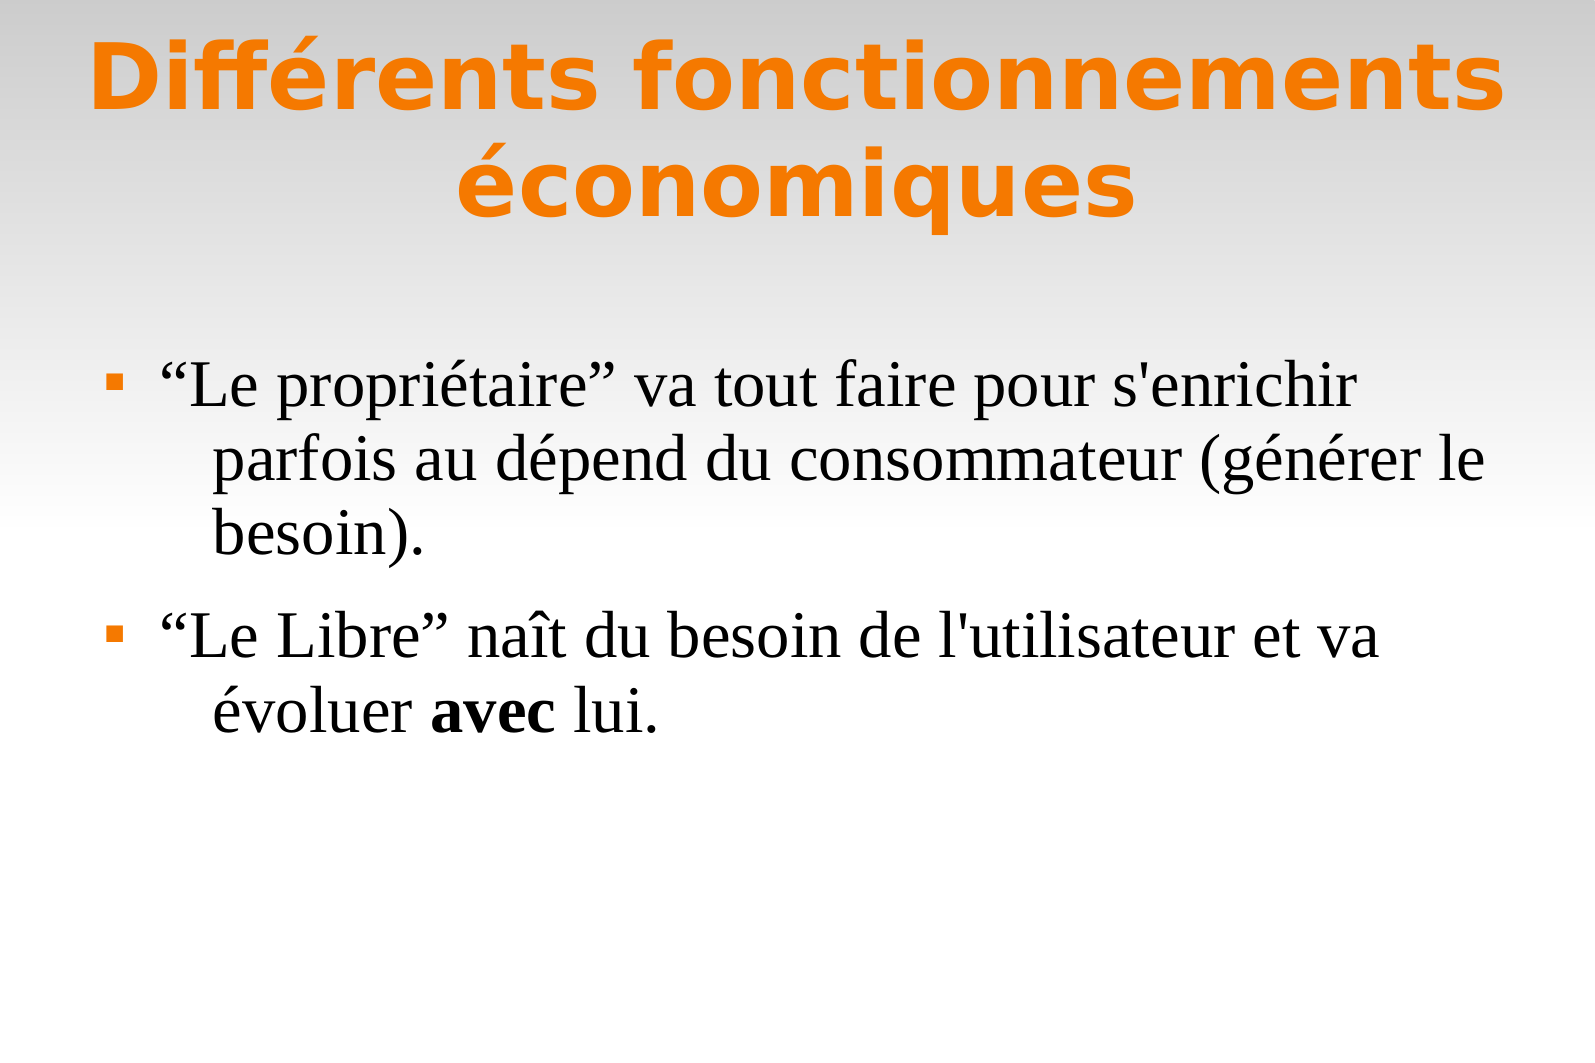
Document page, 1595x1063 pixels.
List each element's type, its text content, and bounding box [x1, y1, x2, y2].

list “Le propriétaire” va tout faire pour s'enrichir parfois au dépend du consommateur (générer le besoin). “Le Libre” naît du besoin de l'utilisateur et va évoluer avec lui. [70, 346, 1506, 1034]
title Différents fonctionnements économiques [79, 24, 1515, 239]
